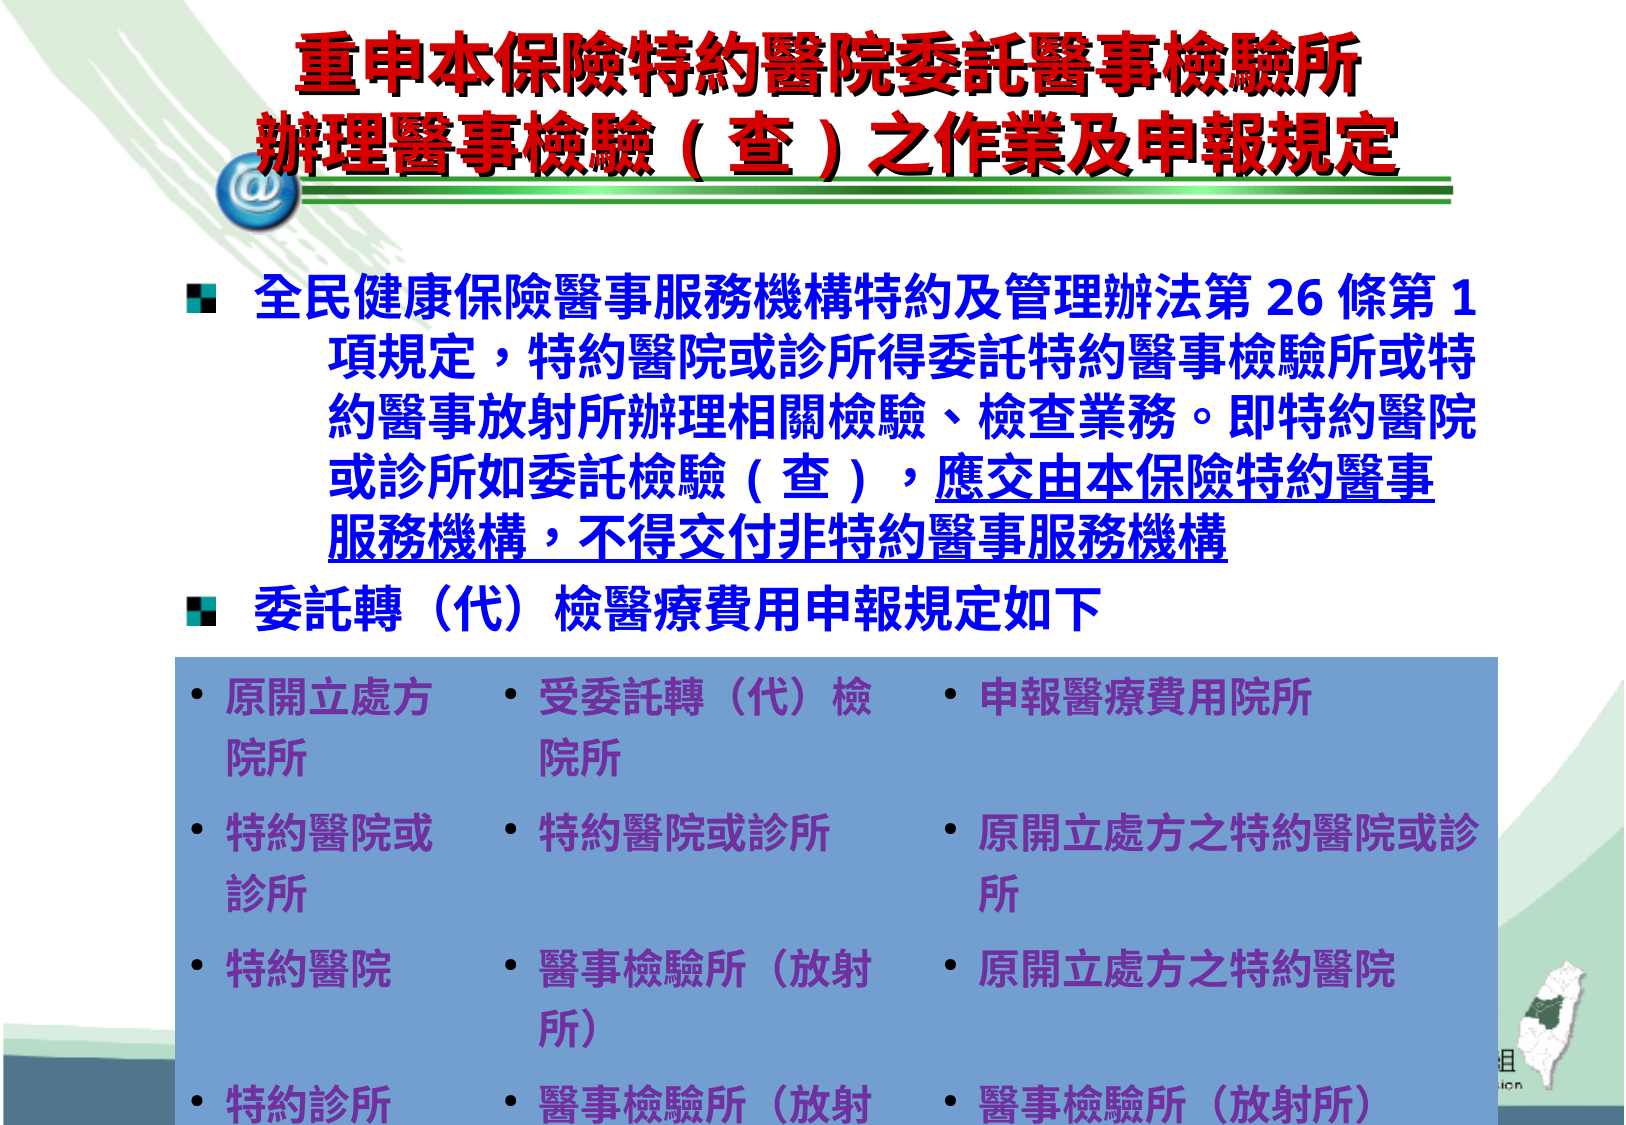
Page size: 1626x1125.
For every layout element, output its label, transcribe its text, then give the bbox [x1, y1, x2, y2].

table_cell 醫事檢驗所（放射所） [928, 1064, 1498, 1125]
table_cell 特約醫院 [175, 929, 489, 1064]
table_cell 醫事檢驗所（放射所） [489, 1064, 928, 1125]
table_header 受委託轉（代）檢院所 [489, 657, 928, 793]
table_cell 原開立處方之特約醫院 [928, 929, 1498, 1064]
table_header 申報醫療費用院所 [928, 657, 1498, 793]
table_header 原開立處方院所 [175, 657, 489, 793]
title 重申本保險特約醫院委託醫事檢驗所 辦理醫事檢驗(查)之作業及申報規定 [127, 7, 1527, 195]
table_cell 特約醫院或診所 [489, 793, 928, 929]
table_cell 原開立處方之特約醫院或診所 [928, 793, 1498, 929]
table_cell 特約診所 [175, 1064, 489, 1125]
list 全民健康保險醫事服務機構特約及管理辦法第26條第1項規定，特約醫院或診所得委託特約醫事檢驗所或特約醫事放射所辦理相關檢驗、檢查業務。即特約醫院或診所如委託檢驗(查)，應交由本保險特約醫事服務機構，不得交付非特約醫事服務機構 委託轉（代）檢醫療費用申報規定如下 [165, 257, 1499, 997]
table_cell 特約醫院或診所 [175, 793, 489, 929]
table_cell 醫事檢驗所（放射所） [489, 929, 928, 1064]
